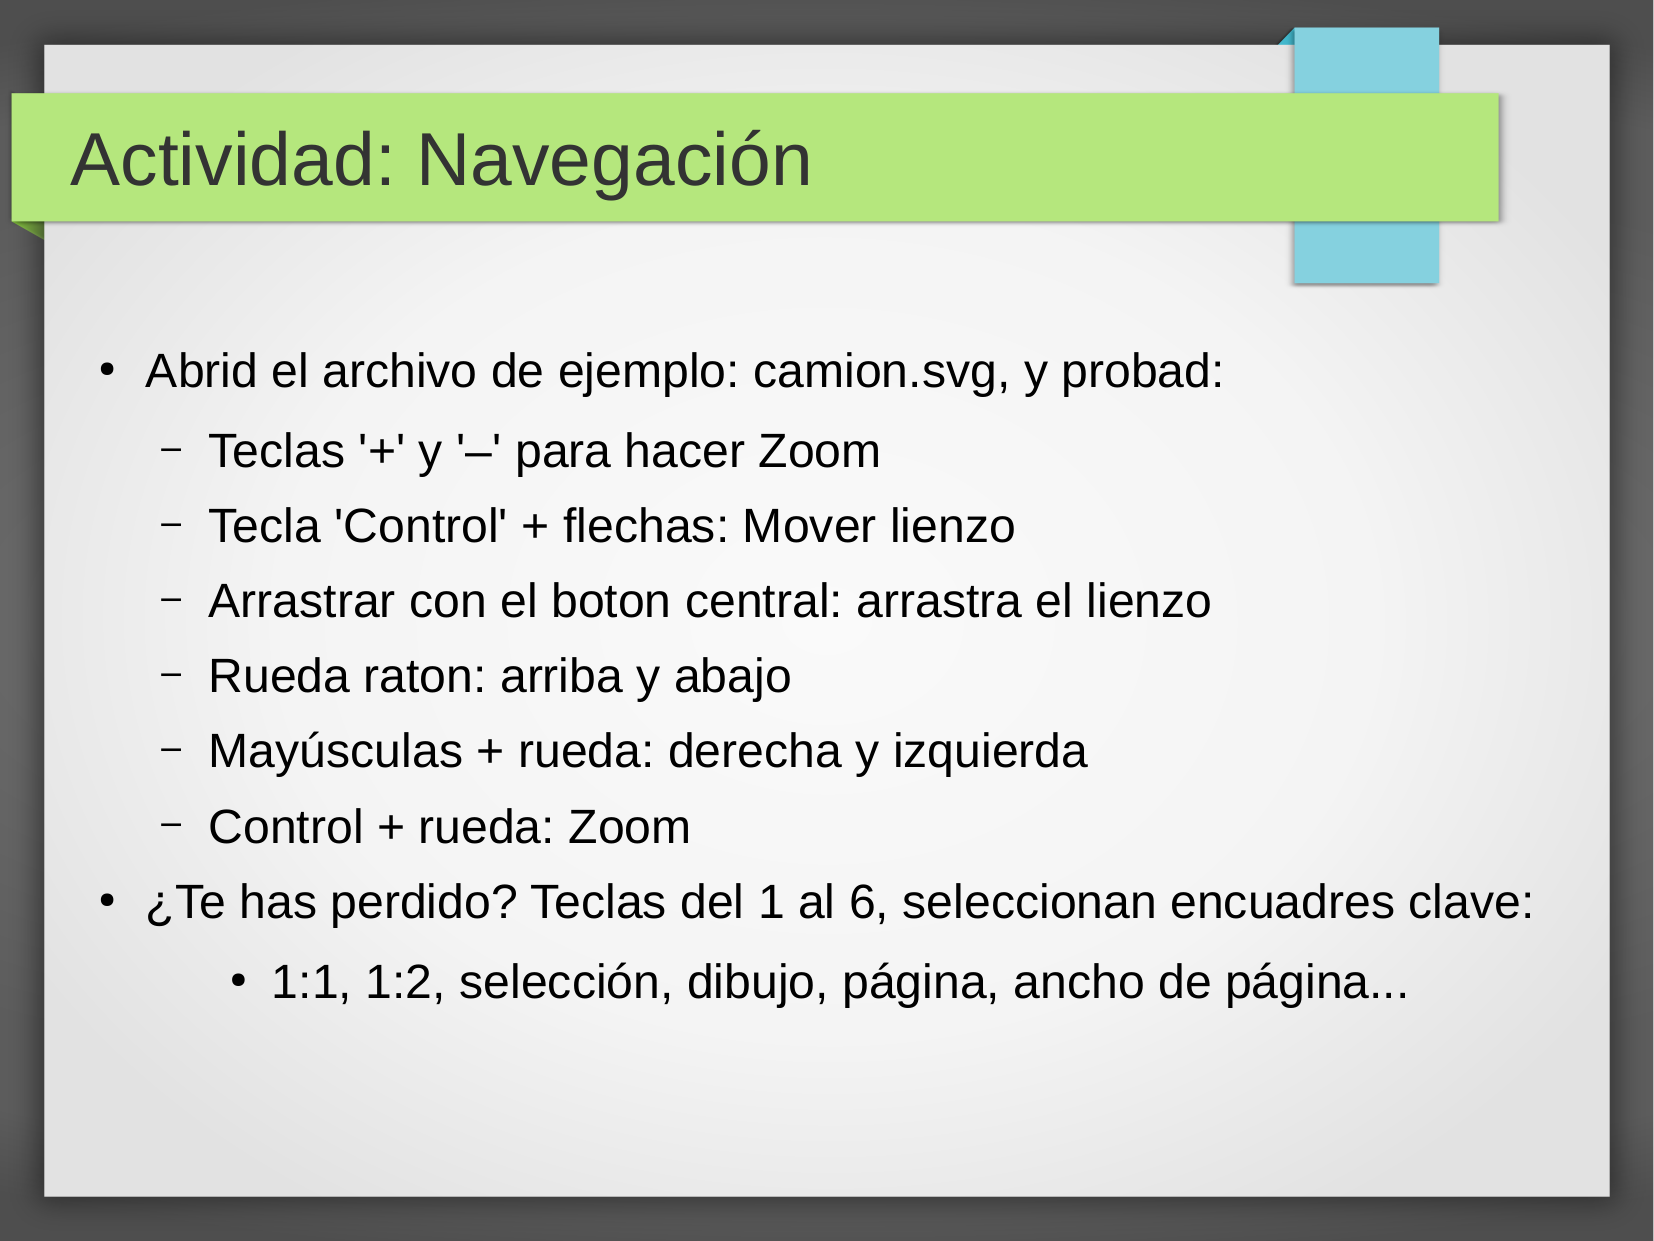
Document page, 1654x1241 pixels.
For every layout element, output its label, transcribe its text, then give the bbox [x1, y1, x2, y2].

list Abrid el archivo de ejemplo: camion.svg, y probad: Teclas '+' y '–' para hacer Zoom Tecla 'Control' + flechas: Mover lienzo Arrastrar con el boton central: arrastra el lienzo Rueda raton: arriba y abajo Mayúsculas + rueda: derecha y izquierda Control + rueda: Zoom ¿Te has perdido? Teclas del 1 al 6, seleccionan encuadres clave: 1:1, 1:2, selección, dibujo, página, ancho de página... [82, 343, 1538, 1063]
picture [0, 0, 1654, 1241]
title Actividad: Navegación [70, 106, 1229, 213]
